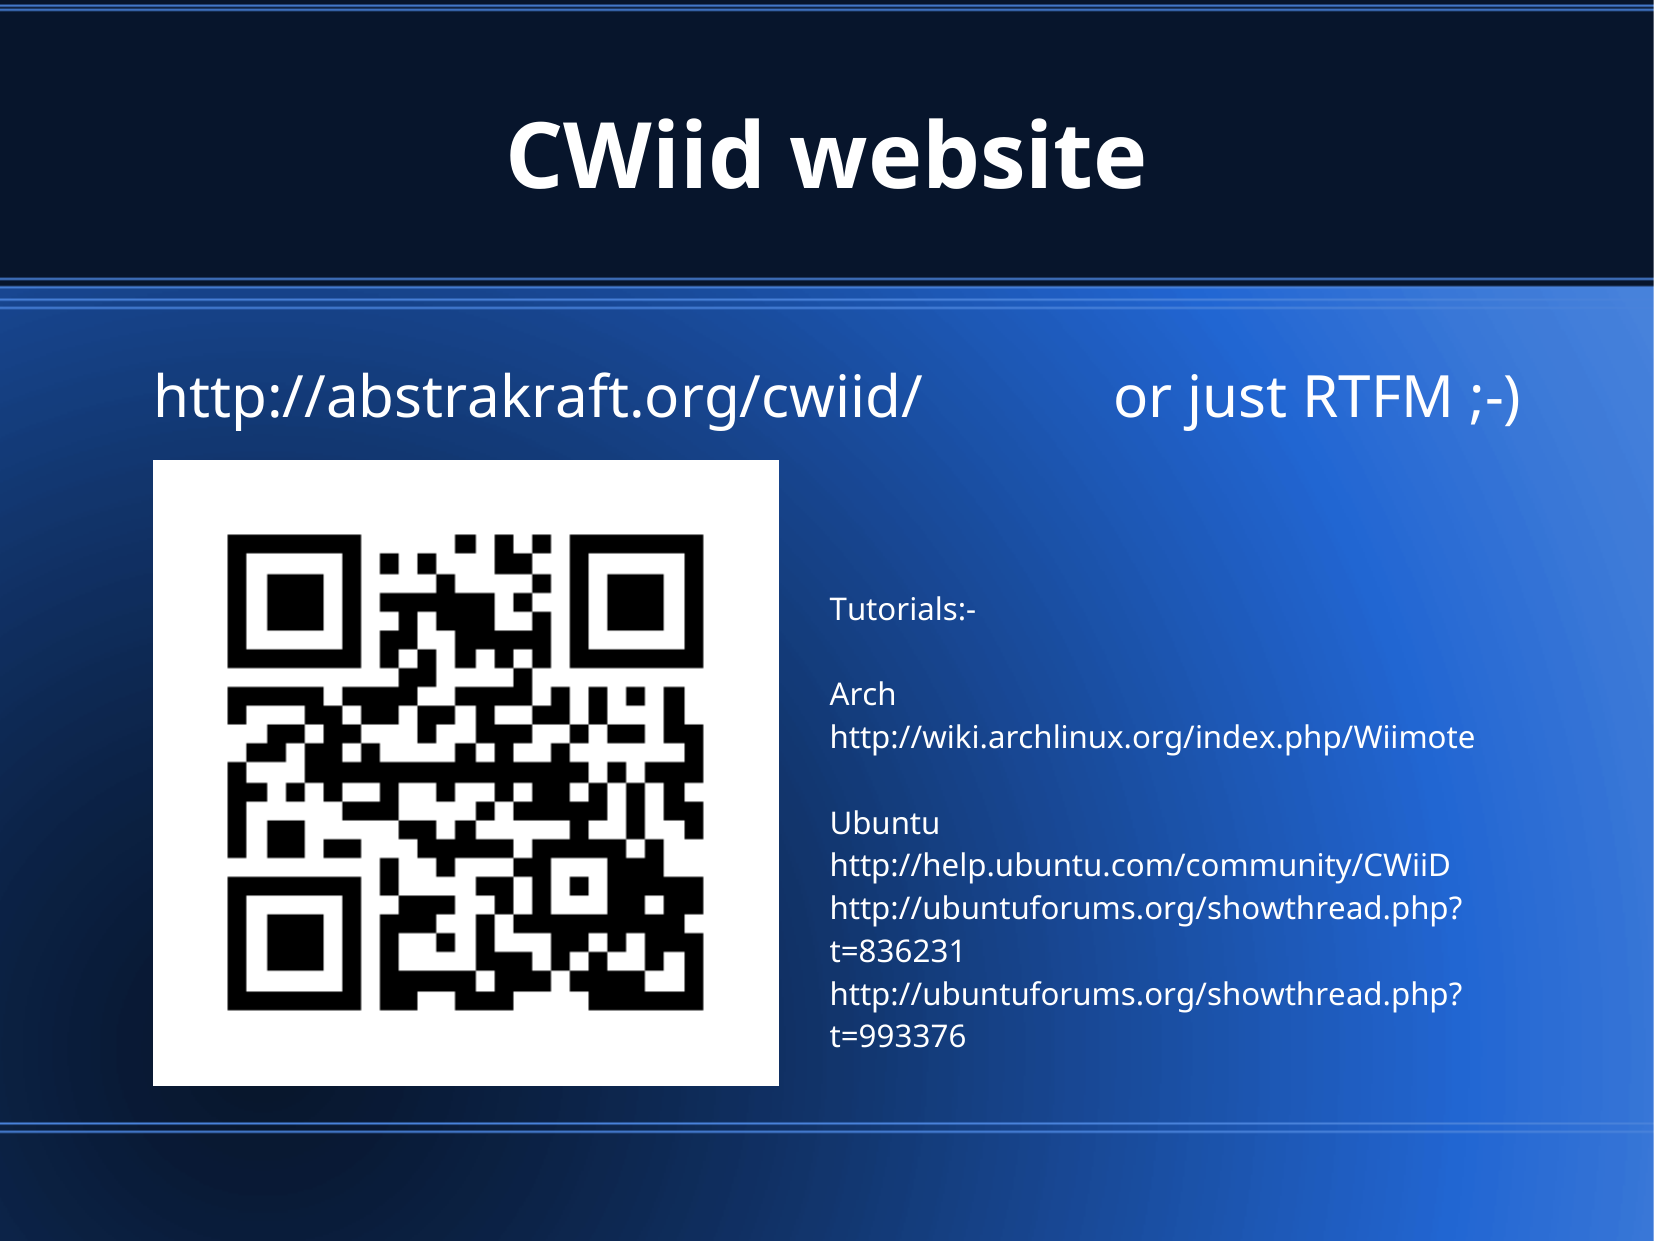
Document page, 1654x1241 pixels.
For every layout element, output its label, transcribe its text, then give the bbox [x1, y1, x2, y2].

text_box Tutorials:- Arch http://wiki.archlinux.org/index.php/Wiimote Ubuntu http://help.ubuntu.com/community/CWiiD http://ubuntuforums.org/showthread.php?t=836231 http://ubuntuforums.org/showthread.php?t=993376 [814, 579, 1595, 969]
title CWiid website [82, 49, 1571, 257]
list http://abstrakraft.org/cwiid/ or just RTFM ;-) [82, 355, 1571, 1174]
picture [0, 0, 1654, 1241]
